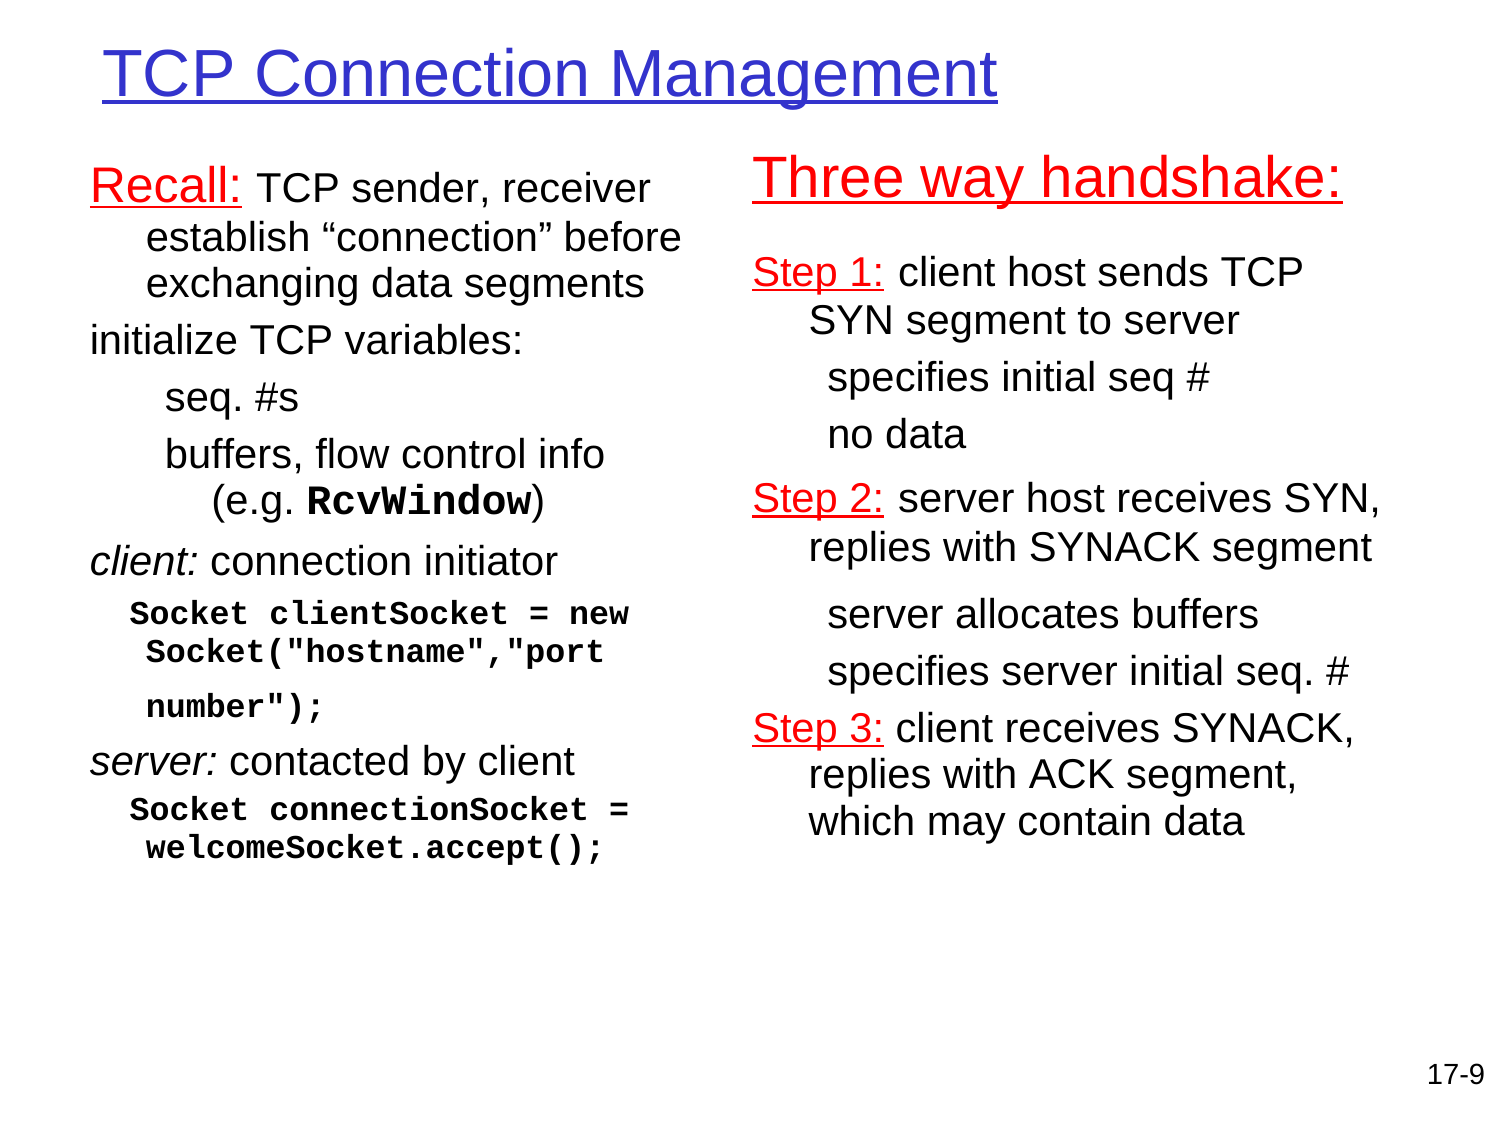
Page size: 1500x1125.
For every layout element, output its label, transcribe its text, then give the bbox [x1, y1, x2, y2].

list Recall: TCP sender, receiver establish “connection” before exchanging data segments initialize TCP variables: seq. #s buffers, flow control info (e.g. RcvWindow) client: connection initiator Socket clientSocket = new Socket("hostname","port number"); server: contacted by client Socket connectionSocket = welcomeSocket.accept(); [74, 149, 700, 913]
list Three way handshake: Step 1: client host sends TCP SYN segment to server specifies initial seq # no data Step 2: server host receives SYN, replies with SYNACK segment server allocates buffers specifies server initial seq. # Step 3: client receives SYNACK, replies with ACK segment, which may contain data [737, 137, 1413, 966]
title TCP Connection Management [87, 0, 1363, 147]
